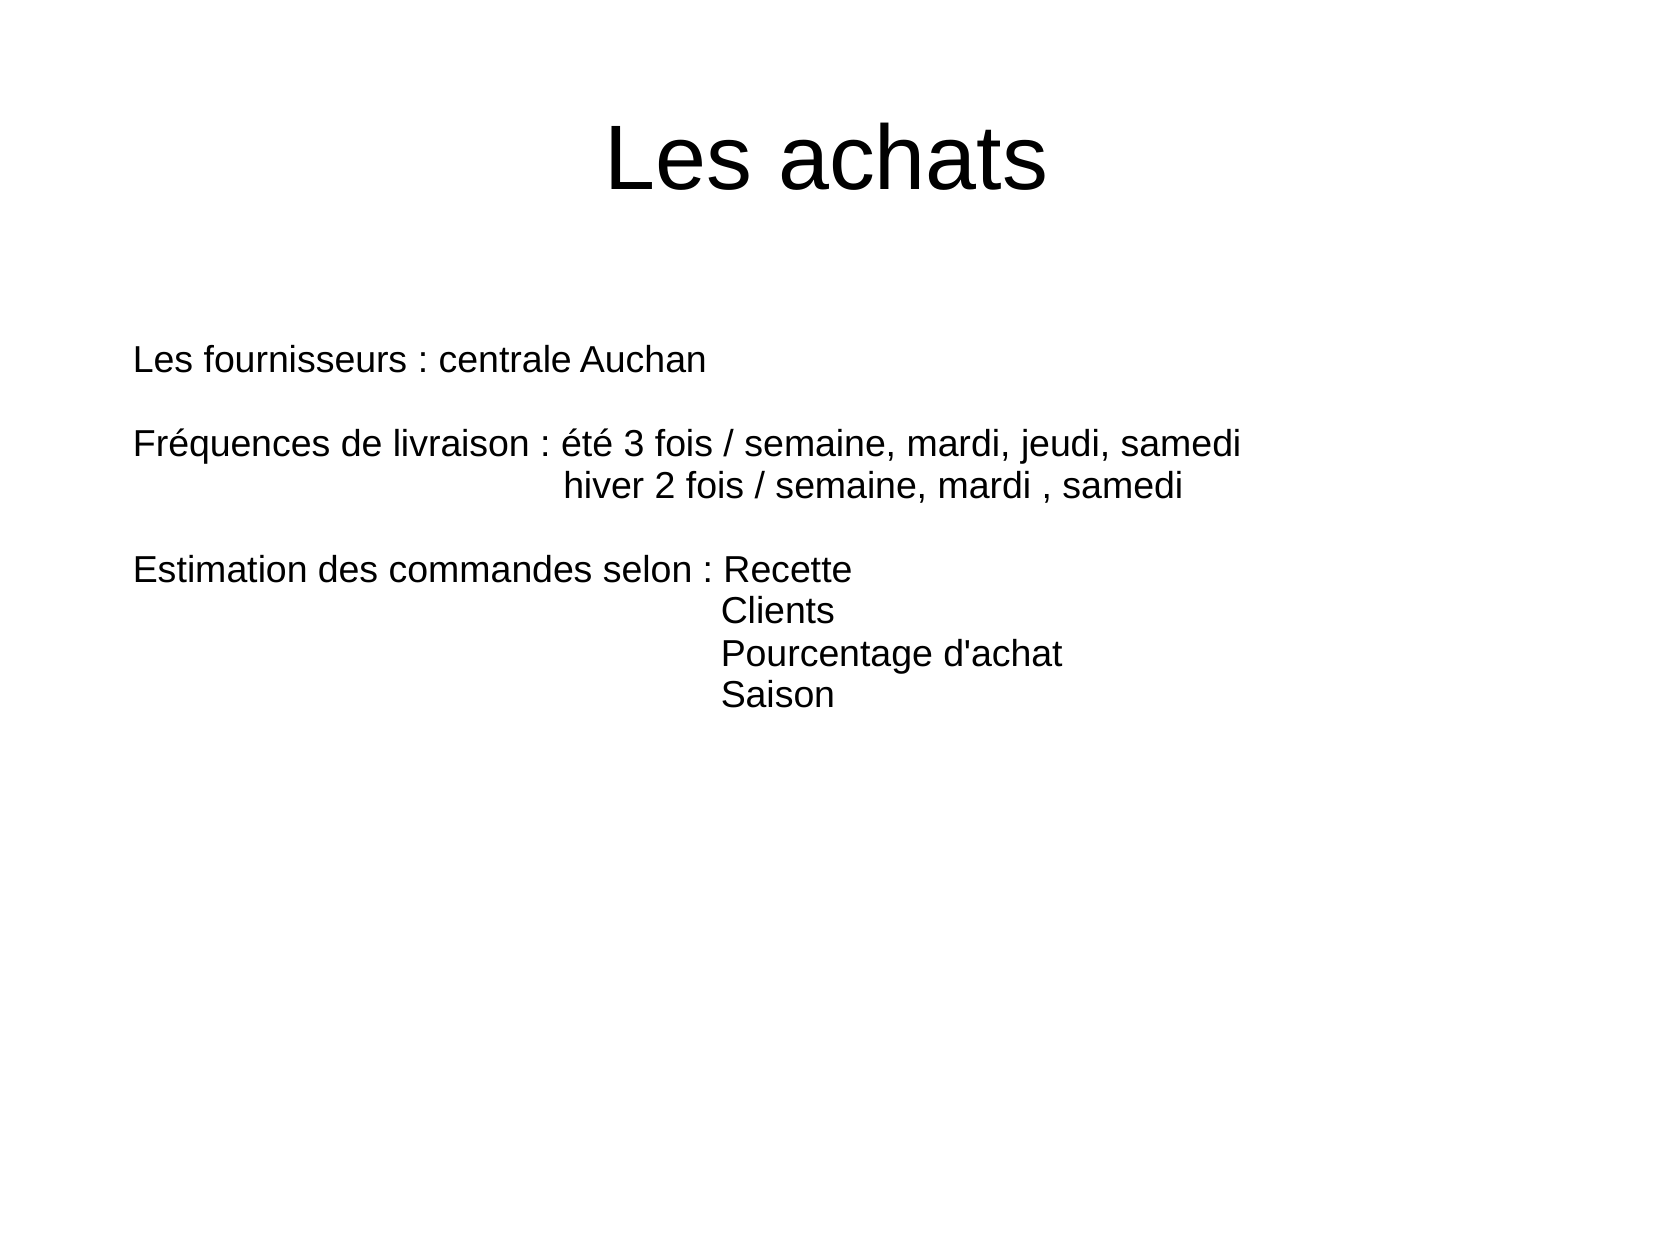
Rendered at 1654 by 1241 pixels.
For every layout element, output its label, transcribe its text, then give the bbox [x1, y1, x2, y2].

title Les achats [82, 49, 1571, 257]
text_box Les fournisseurs : centrale Auchan Fréquences de livraison : été 3 fois / semaine, mardi, jeudi, samedi hiver 2 fois / semaine, mardi , samedi Estimation des commandes selon : Recette Clients Pourcentage d'achat Saison [118, 330, 1418, 808]
